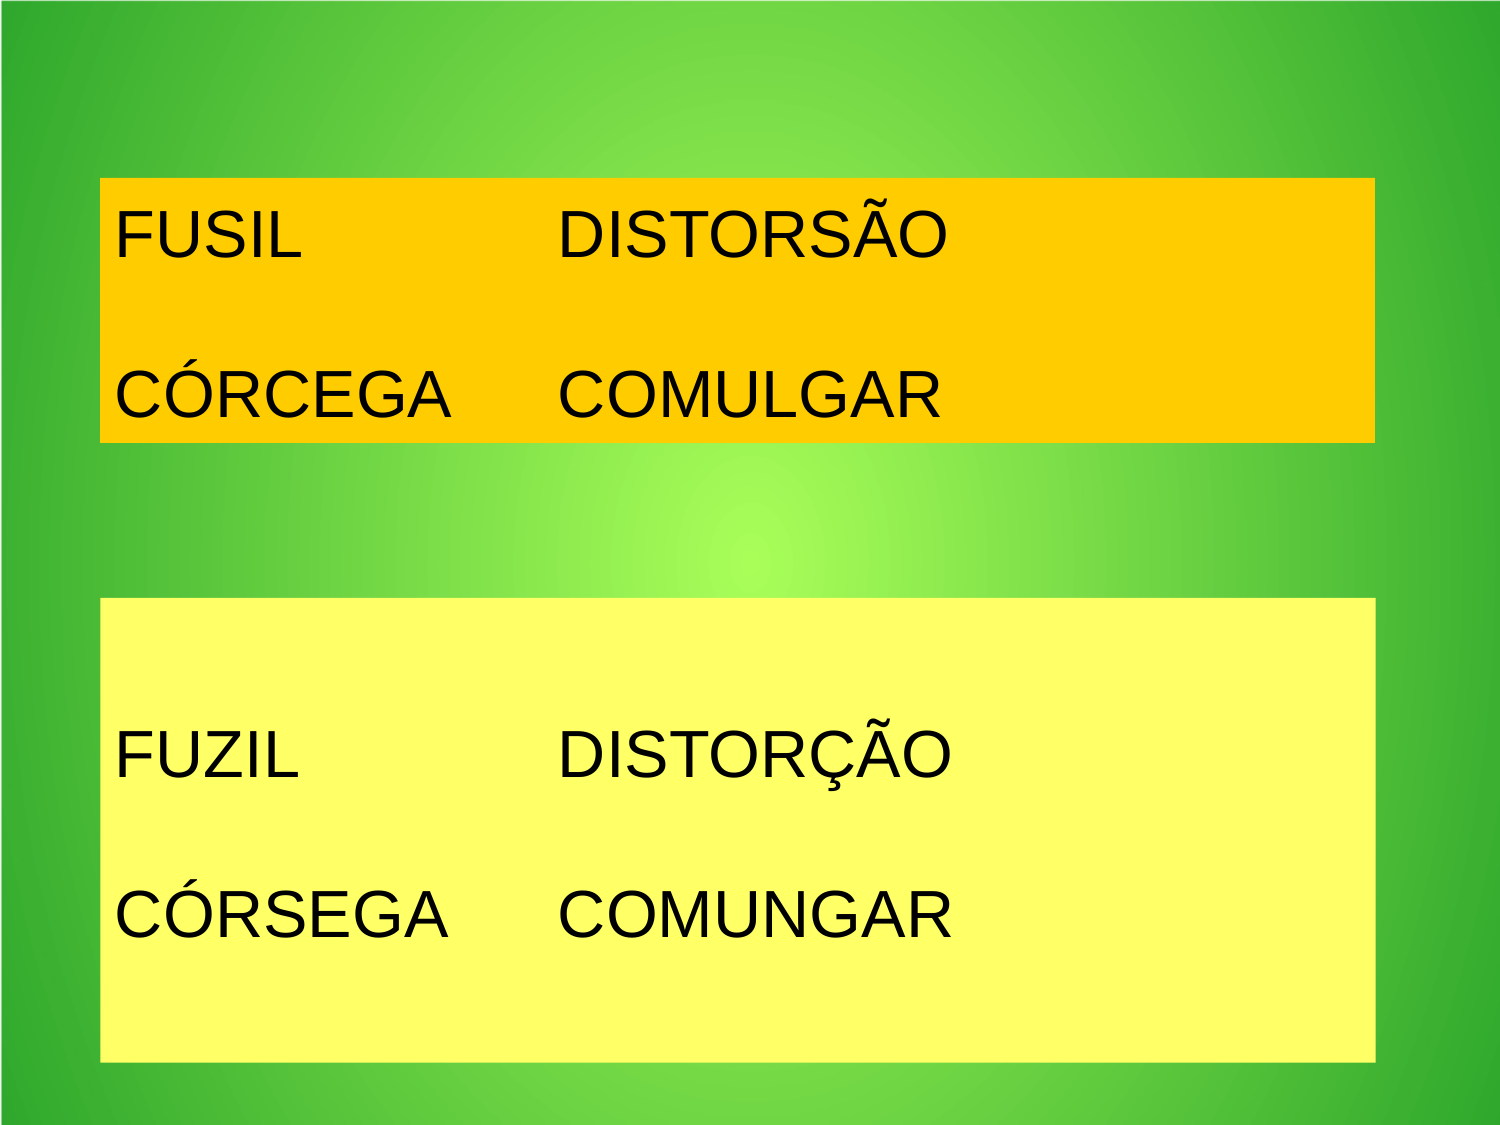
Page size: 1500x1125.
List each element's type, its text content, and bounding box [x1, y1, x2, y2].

picture [0, 0, 1500, 1125]
text_box FUSIL DISTORSÃO CÓRCEGA COMULGAR [100, 177, 1375, 443]
text_box FUZIL DISTORÇÃO CÓRSEGA COMUNGAR [100, 597, 1376, 1063]
